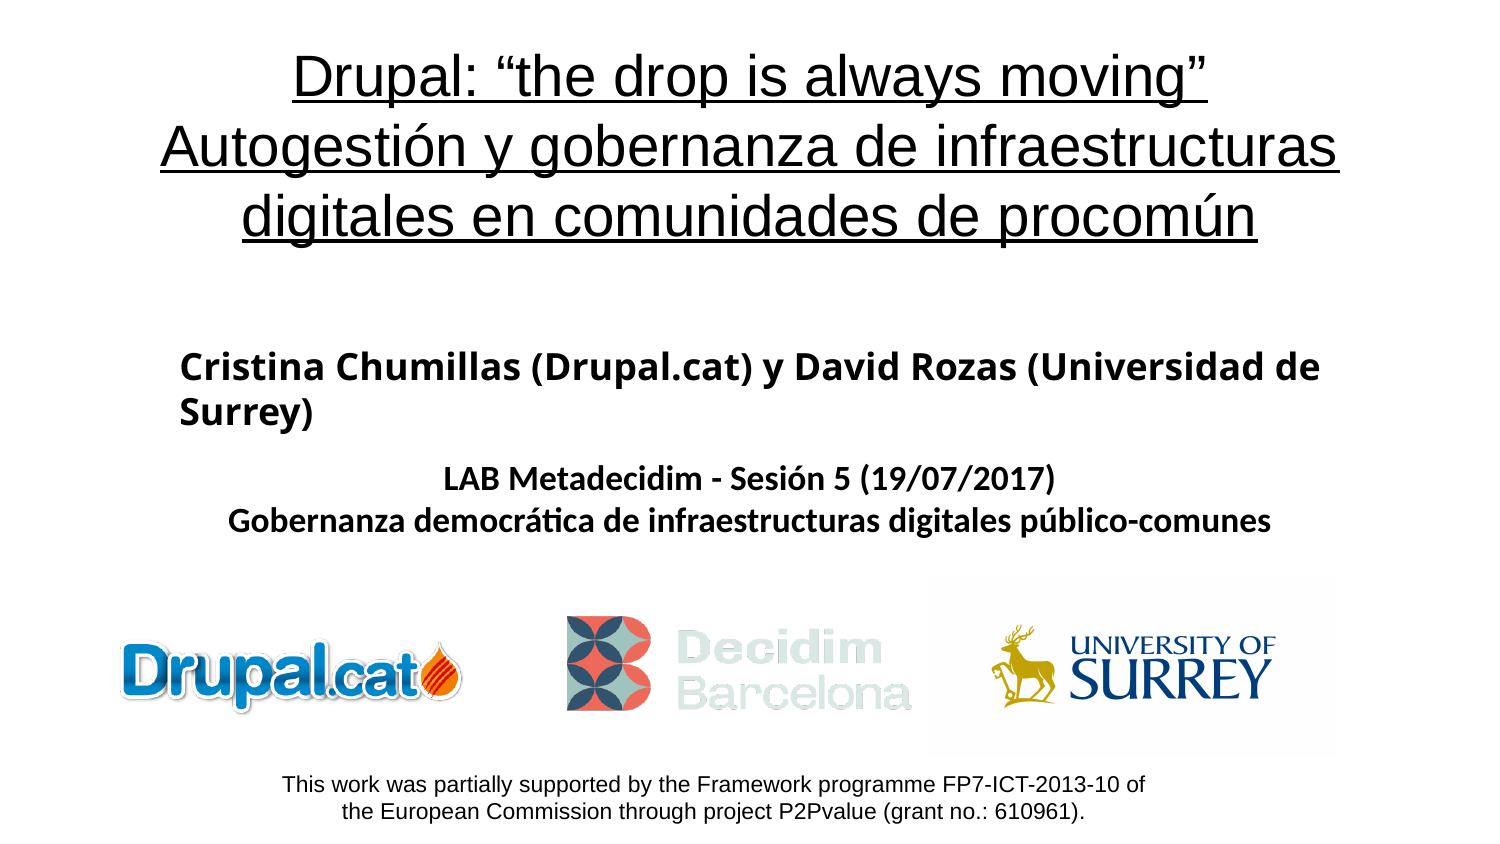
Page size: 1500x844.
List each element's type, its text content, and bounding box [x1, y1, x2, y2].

picture [567, 616, 912, 711]
text_box Cristina Chumillas (Drupal.cat) y David Rozas (Universidad de Surrey) [164, 328, 1416, 422]
title Drupal: “the drop is always moving” Autogestión y gobernanza de infraestructuras digitales en comunidades de procomún [51, 23, 1449, 117]
picture [107, 628, 472, 723]
picture [927, 573, 1340, 757]
text_box This work was partially supported by the Framework programme FP7-ICT-2013-10 of the European Commission through project P2Pvalue (grant no.: 610961). [264, 759, 1164, 835]
list LAB Metadecidim - Sesión 5 (19/07/2017) Gobernanza democrática de infraestructuras digitales público-comunes [51, 440, 1449, 587]
